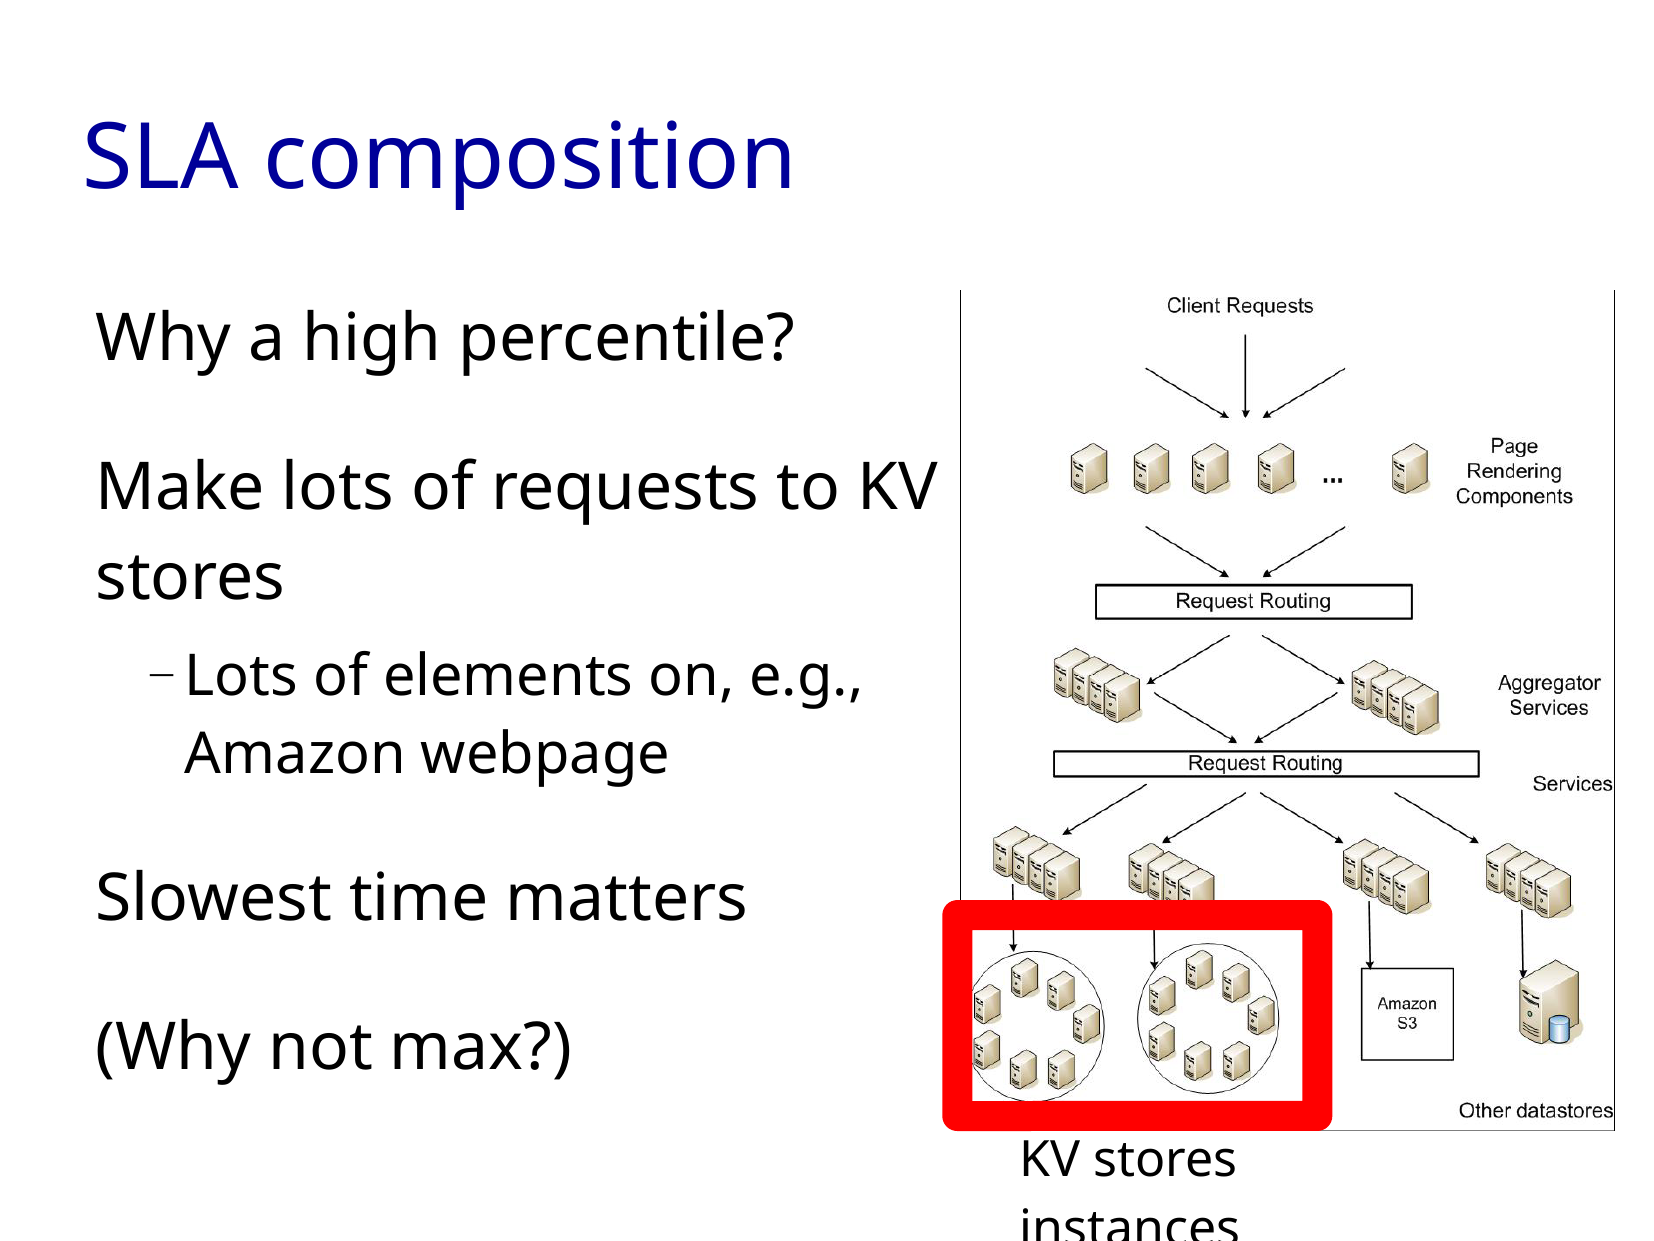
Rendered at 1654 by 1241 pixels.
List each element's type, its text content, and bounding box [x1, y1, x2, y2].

text_box KV stores instances [1005, 1116, 1261, 1241]
list Why a high percentile? Make lots of requests to KV stores Lots of elements on, e.g., Amazon webpage Slowest time matters (Why not max?) [60, 290, 946, 1096]
picture [960, 290, 1615, 1131]
title SLA composition [82, 49, 1571, 257]
picture [973, 931, 1302, 1101]
